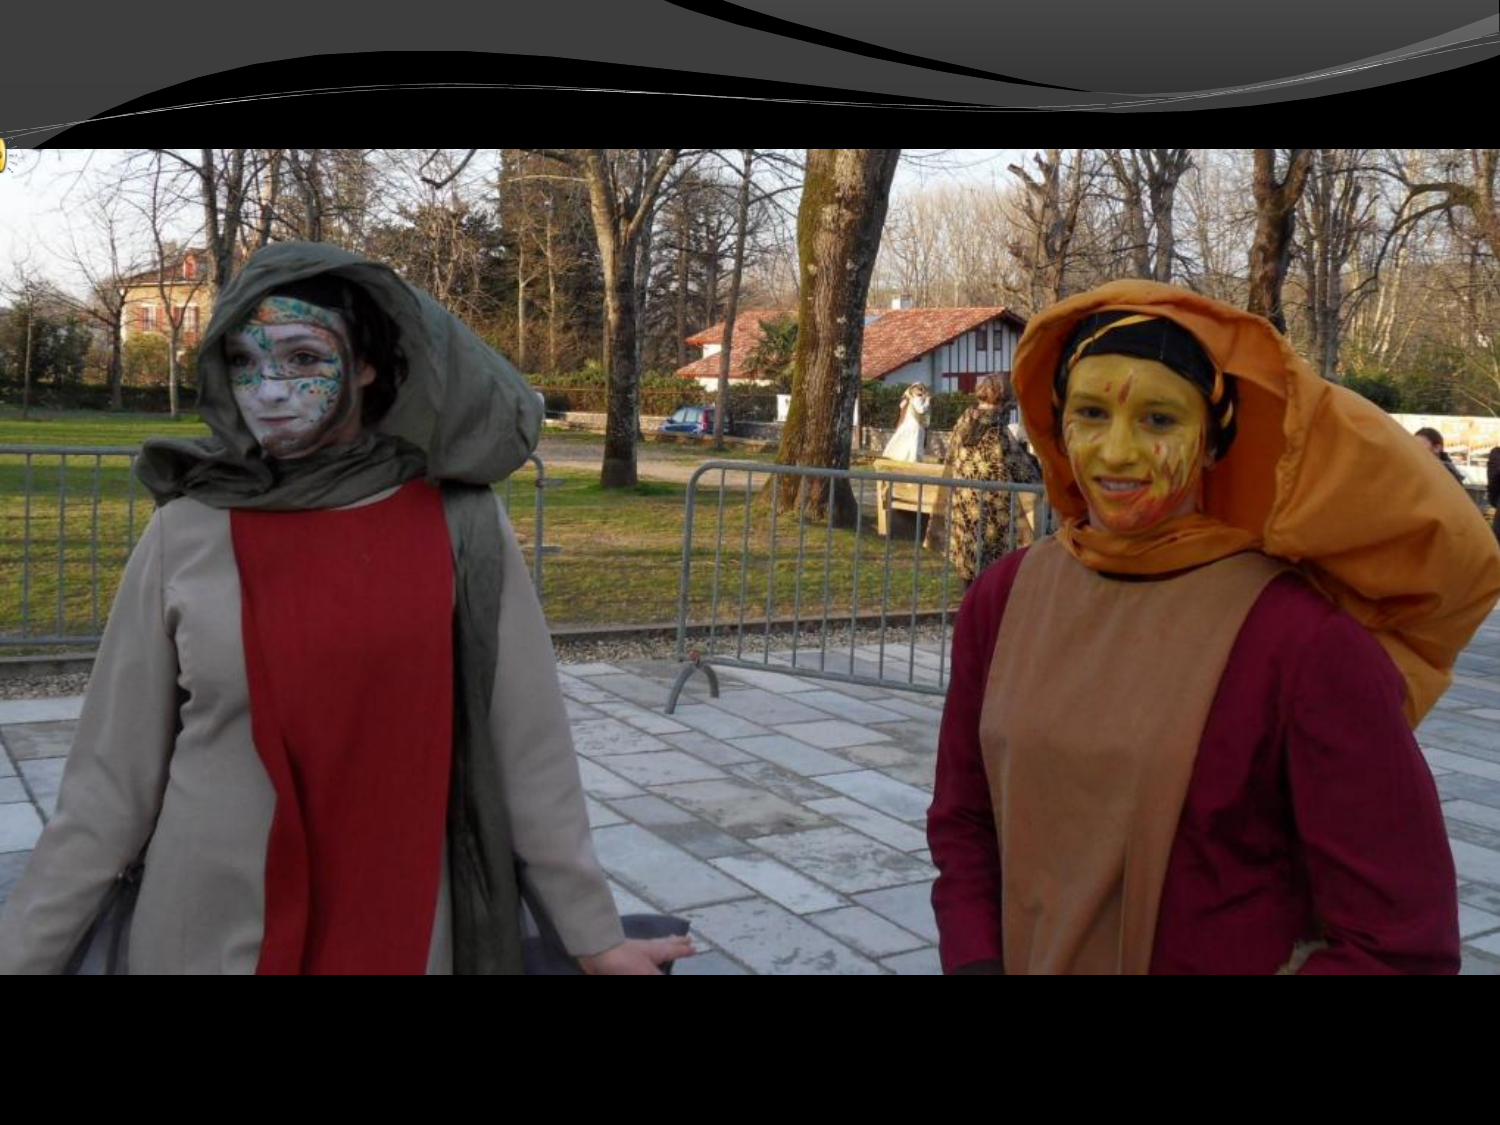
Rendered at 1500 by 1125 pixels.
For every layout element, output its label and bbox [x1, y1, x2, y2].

picture [0, 33, 1500, 976]
